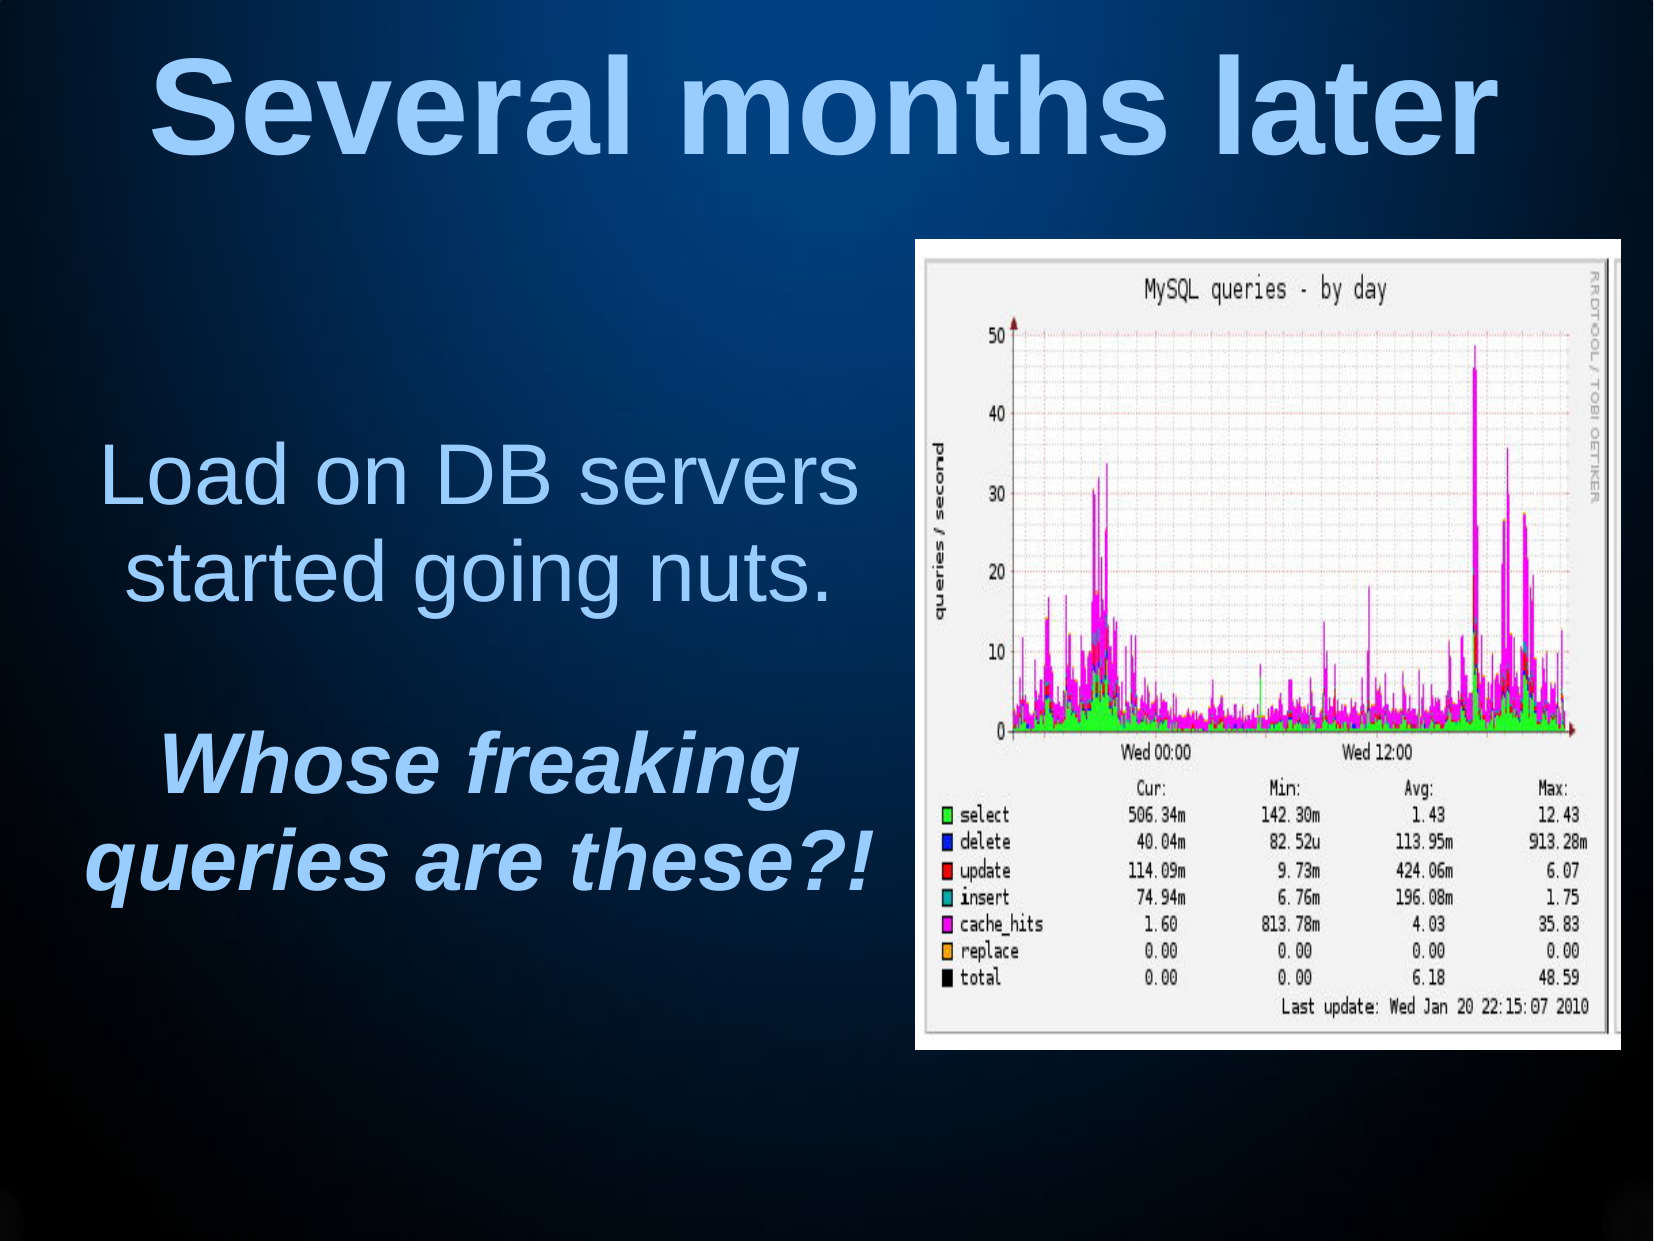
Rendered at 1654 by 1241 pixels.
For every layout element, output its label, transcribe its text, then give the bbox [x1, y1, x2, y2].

title Load on DB servers started going nuts. Whose freaking queries are these?! [60, 225, 901, 1111]
picture [0, 0, 1654, 1241]
title Several months later [0, 2, 1651, 211]
